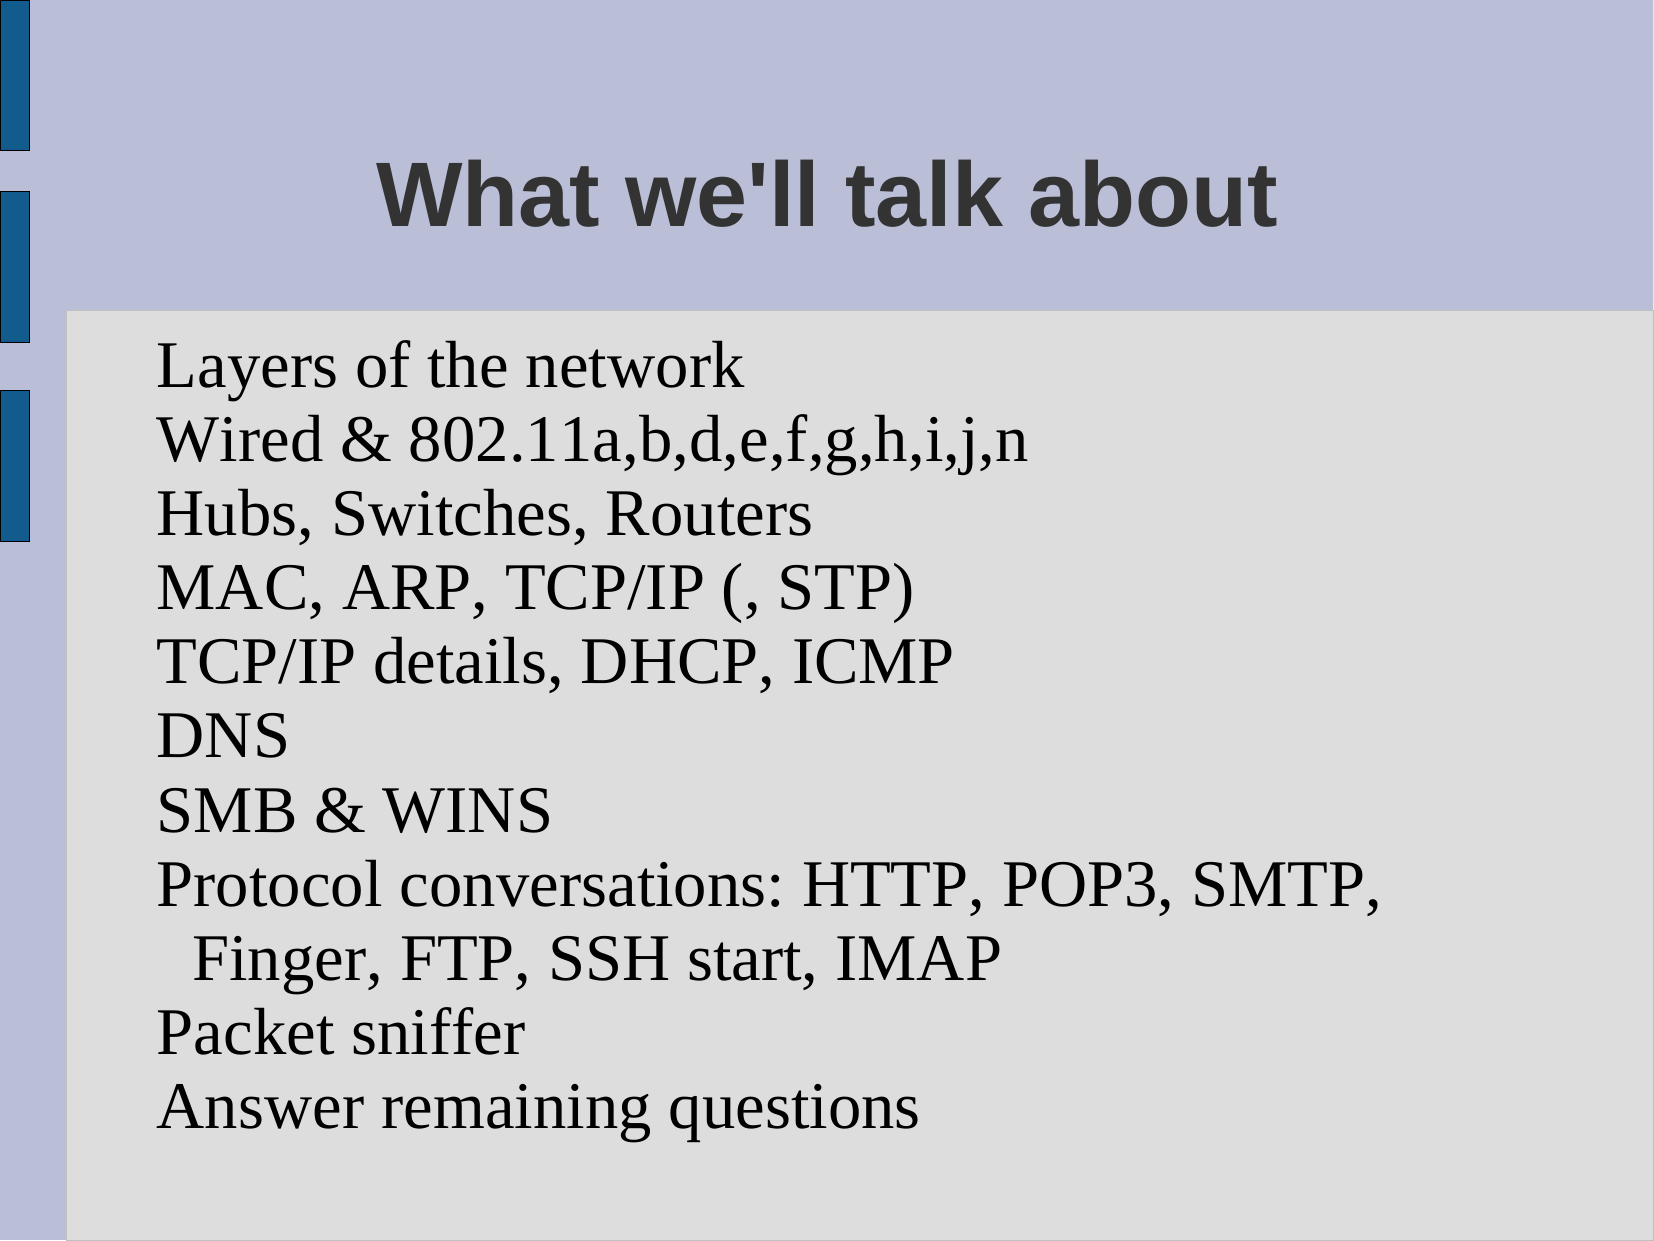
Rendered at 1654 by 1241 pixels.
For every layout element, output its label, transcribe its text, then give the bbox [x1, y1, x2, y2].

subtitle Layers of the network Wired & 802.11a,b,d,e,f,g,h,i,j,n Hubs, Switches, Routers MAC, ARP, TCP/IP (, STP) TCP/IP details, DHCP, ICMP DNS SMB & WINS Protocol conversations: HTTP, POP3, SMTP, Finger, FTP, SSH start, IMAP Packet sniffer Answer remaining questions [121, 328, 1534, 1143]
title What we'll talk about [121, 91, 1534, 299]
